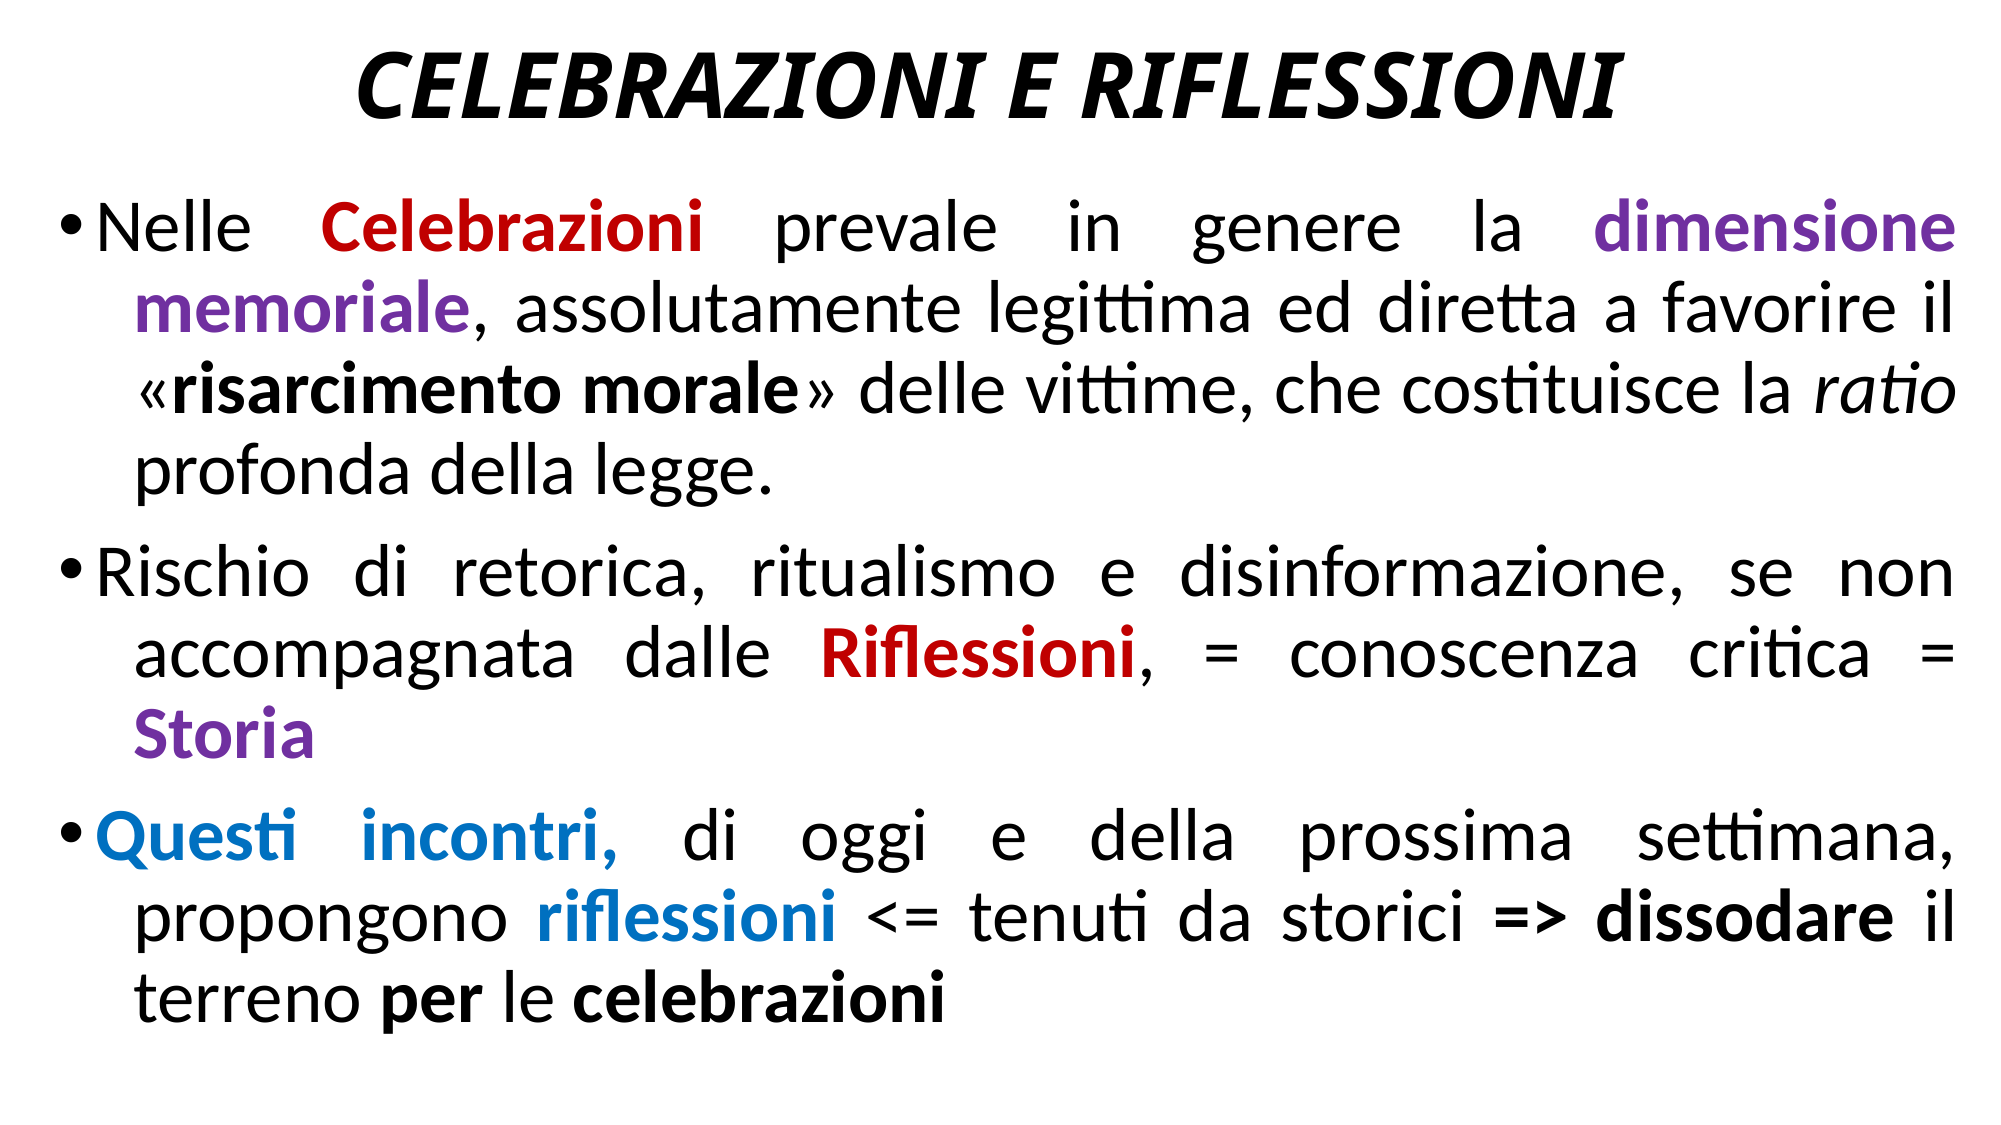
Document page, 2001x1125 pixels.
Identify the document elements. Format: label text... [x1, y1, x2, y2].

title CELEBRAZIONI E RIFLESSIONI [113, 25, 1863, 152]
list Nelle Celebrazioni prevale in genere la dimensione memoriale, assolutamente legittima ed diretta a favorire il «risarcimento morale» delle vittime, che costituisce la ratio profonda della legge. Rischio di retorica, ritualismo e disinformazione, se non accompagnata dalle Riflessioni, = conoscenza critica = Storia Questi incontri, di oggi e della prossima settimana, propongono riflessioni <= tenuti da storici => dissodare il terreno per le celebrazioni [43, 179, 1973, 1066]
